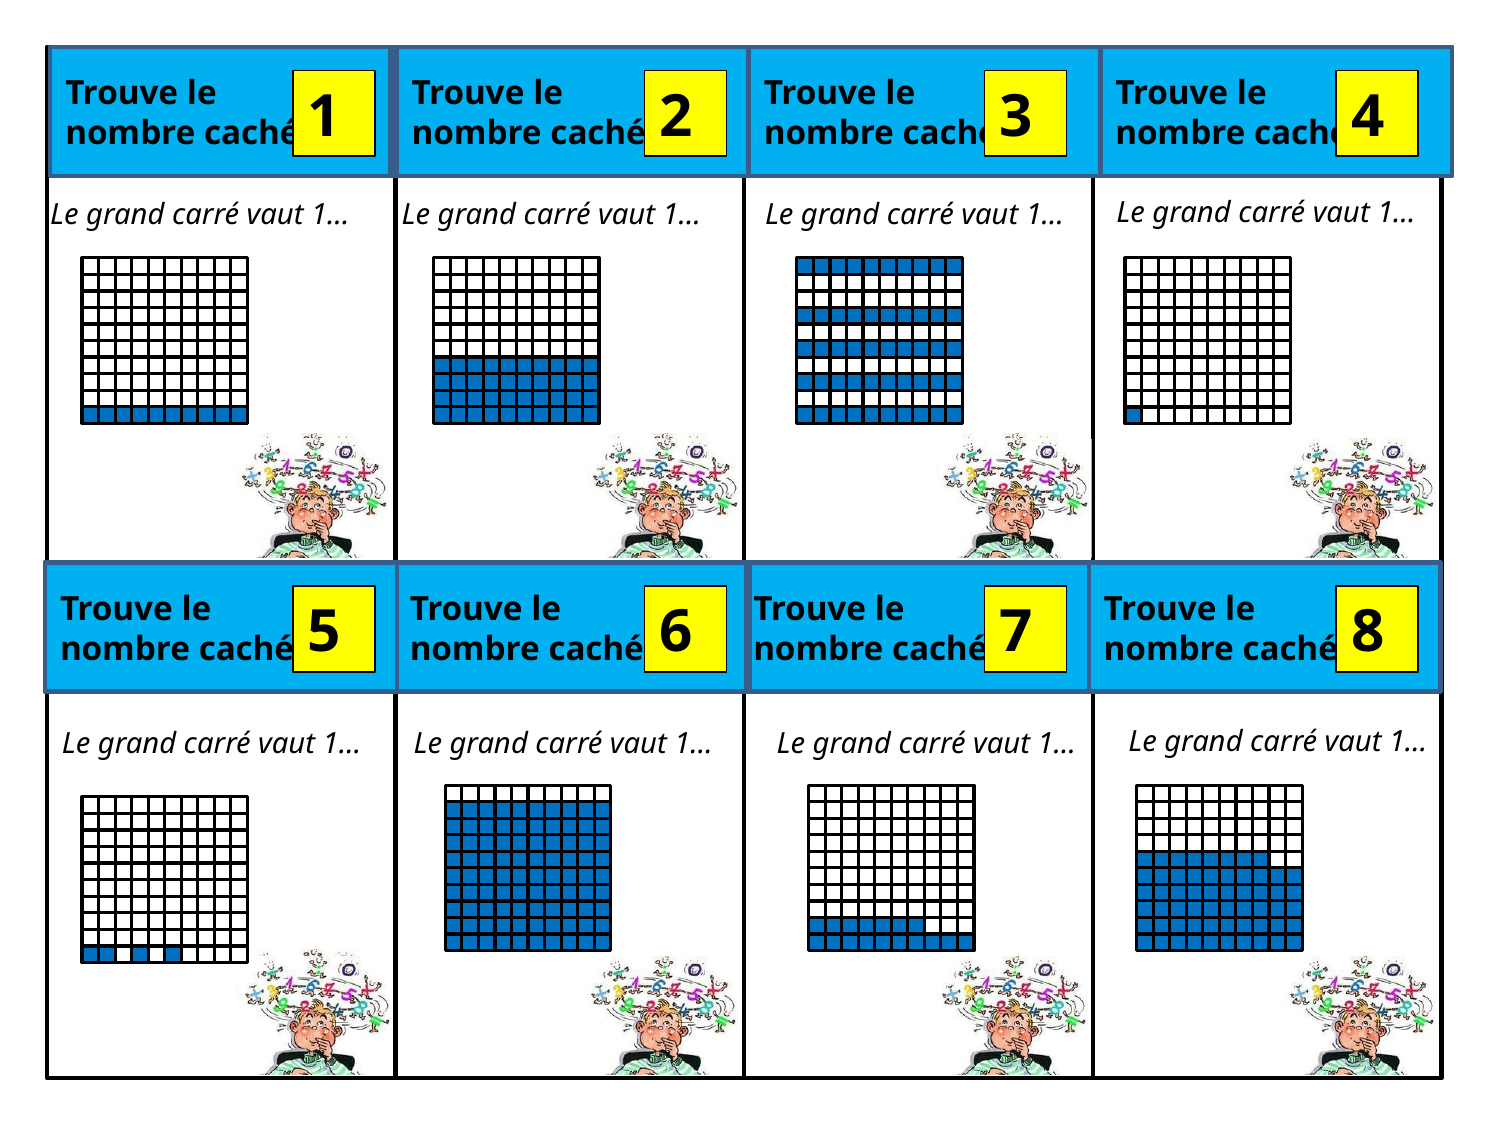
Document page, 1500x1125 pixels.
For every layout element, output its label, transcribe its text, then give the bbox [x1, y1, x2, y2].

text_box Le grand carré vaut 1… [35, 187, 379, 238]
text_box [797, 408, 962, 423]
text_box [445, 785, 611, 951]
text_box Trouve le nombre caché [390, 47, 394, 176]
text_box Le grand carré vaut 1… [46, 716, 391, 768]
text_box Le grand carré vaut 1… [1101, 185, 1445, 237]
text_box 6 [644, 585, 727, 672]
text_box [82, 947, 114, 963]
text_box 8 [1335, 585, 1418, 672]
picture [1283, 438, 1438, 558]
text_box [797, 309, 962, 324]
picture [234, 433, 391, 558]
text_box 1 [292, 70, 376, 157]
text_box [797, 342, 962, 357]
text_box [434, 359, 599, 423]
text_box 7 [984, 585, 1067, 672]
picture [935, 956, 1090, 1075]
picture [585, 433, 741, 558]
text_box Le grand carré vaut 1… [1113, 714, 1457, 766]
text_box 4 [1335, 70, 1418, 157]
picture [585, 956, 740, 1075]
text_box [165, 947, 180, 963]
text_box [132, 947, 147, 963]
text_box [1137, 853, 1302, 951]
text_box [797, 375, 962, 390]
text_box [82, 408, 247, 423]
text_box [1125, 408, 1140, 424]
picture [935, 433, 1092, 558]
picture [1283, 956, 1438, 1075]
text_box Trouve le nombre caché [397, 562, 746, 691]
text_box [797, 258, 962, 274]
text_box [809, 919, 974, 951]
text_box Trouve le nombre caché [750, 562, 1089, 691]
text_box Trouve le nombre caché [45, 562, 397, 691]
picture [234, 949, 246, 961]
text_box Le grand carré vaut 1… [386, 187, 730, 238]
text_box Le grand carré vaut 1… [761, 716, 1105, 768]
text_box Trouve le nombre caché [749, 47, 1100, 176]
text_box Trouve le nombre caché [397, 47, 748, 176]
text_box Trouve le nombre caché [1089, 562, 1440, 691]
text_box Trouve le nombre caché [746, 562, 750, 691]
text_box Trouve le nombre caché [1100, 47, 1452, 176]
text_box Trouve le nombre caché [50, 47, 390, 176]
text_box 3 [984, 70, 1067, 157]
text_box Le grand carré vaut 1… [750, 187, 1094, 238]
text_box 2 [644, 70, 727, 157]
text_box 5 [292, 585, 376, 672]
picture [234, 949, 393, 1075]
text_box Le grand carré vaut 1… [398, 716, 742, 768]
